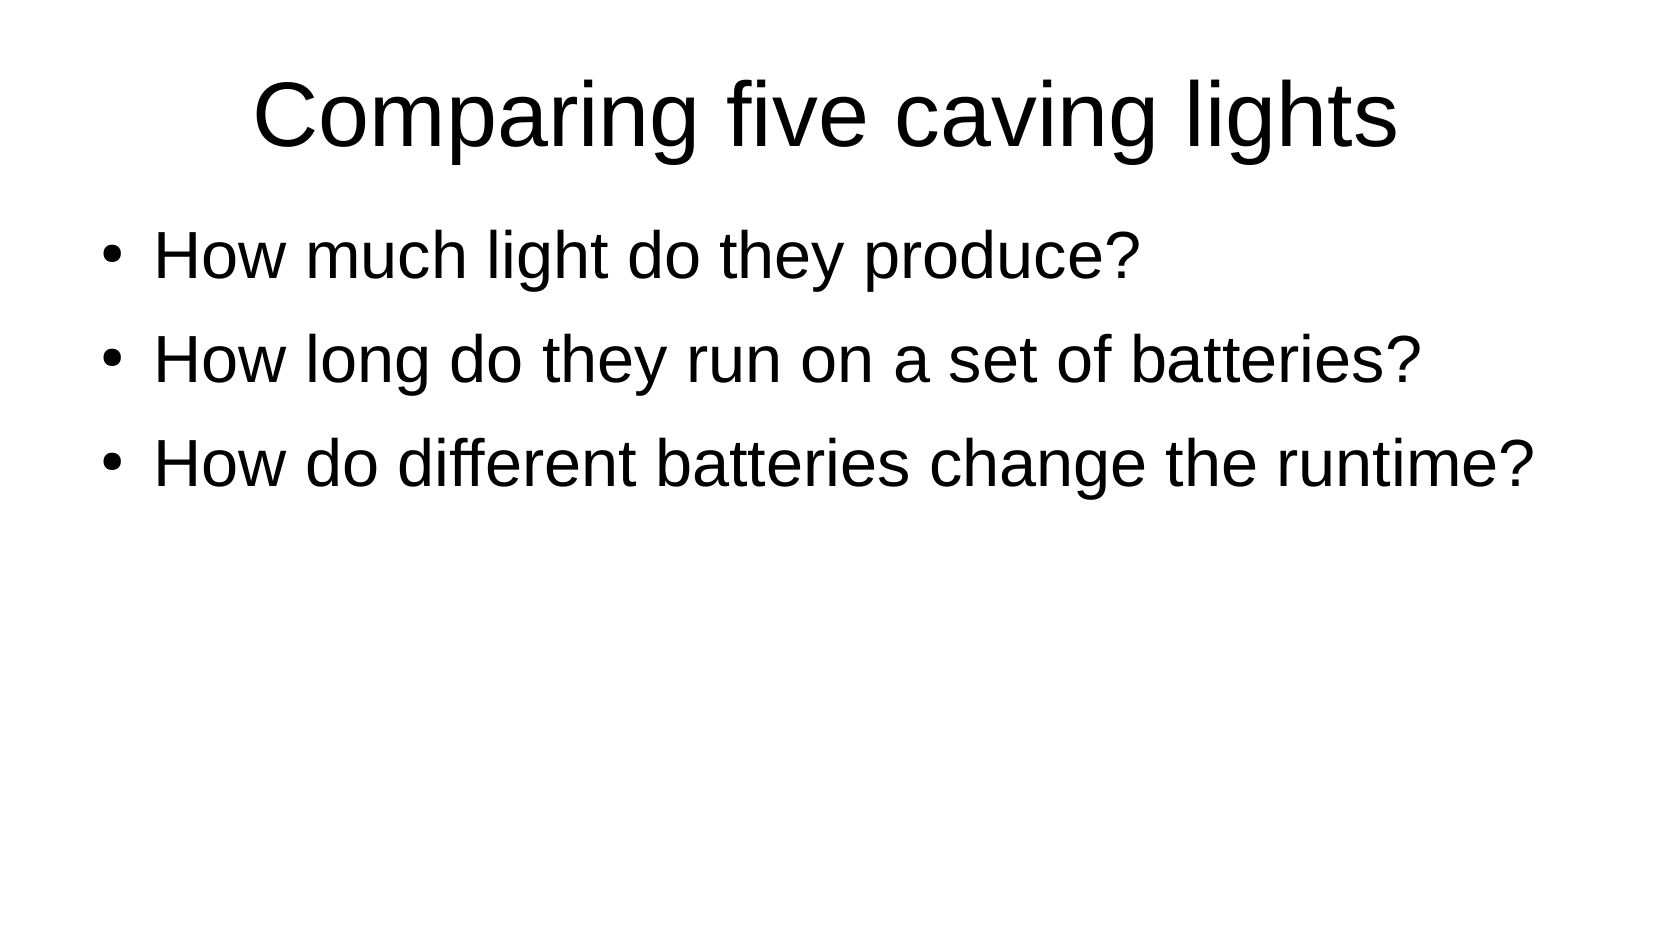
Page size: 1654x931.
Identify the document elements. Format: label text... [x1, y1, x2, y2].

title Comparing five caving lights [82, 37, 1571, 193]
list How much light do they produce? How long do they run on a set of batteries? How do different batteries change the runtime? [82, 217, 1571, 758]
